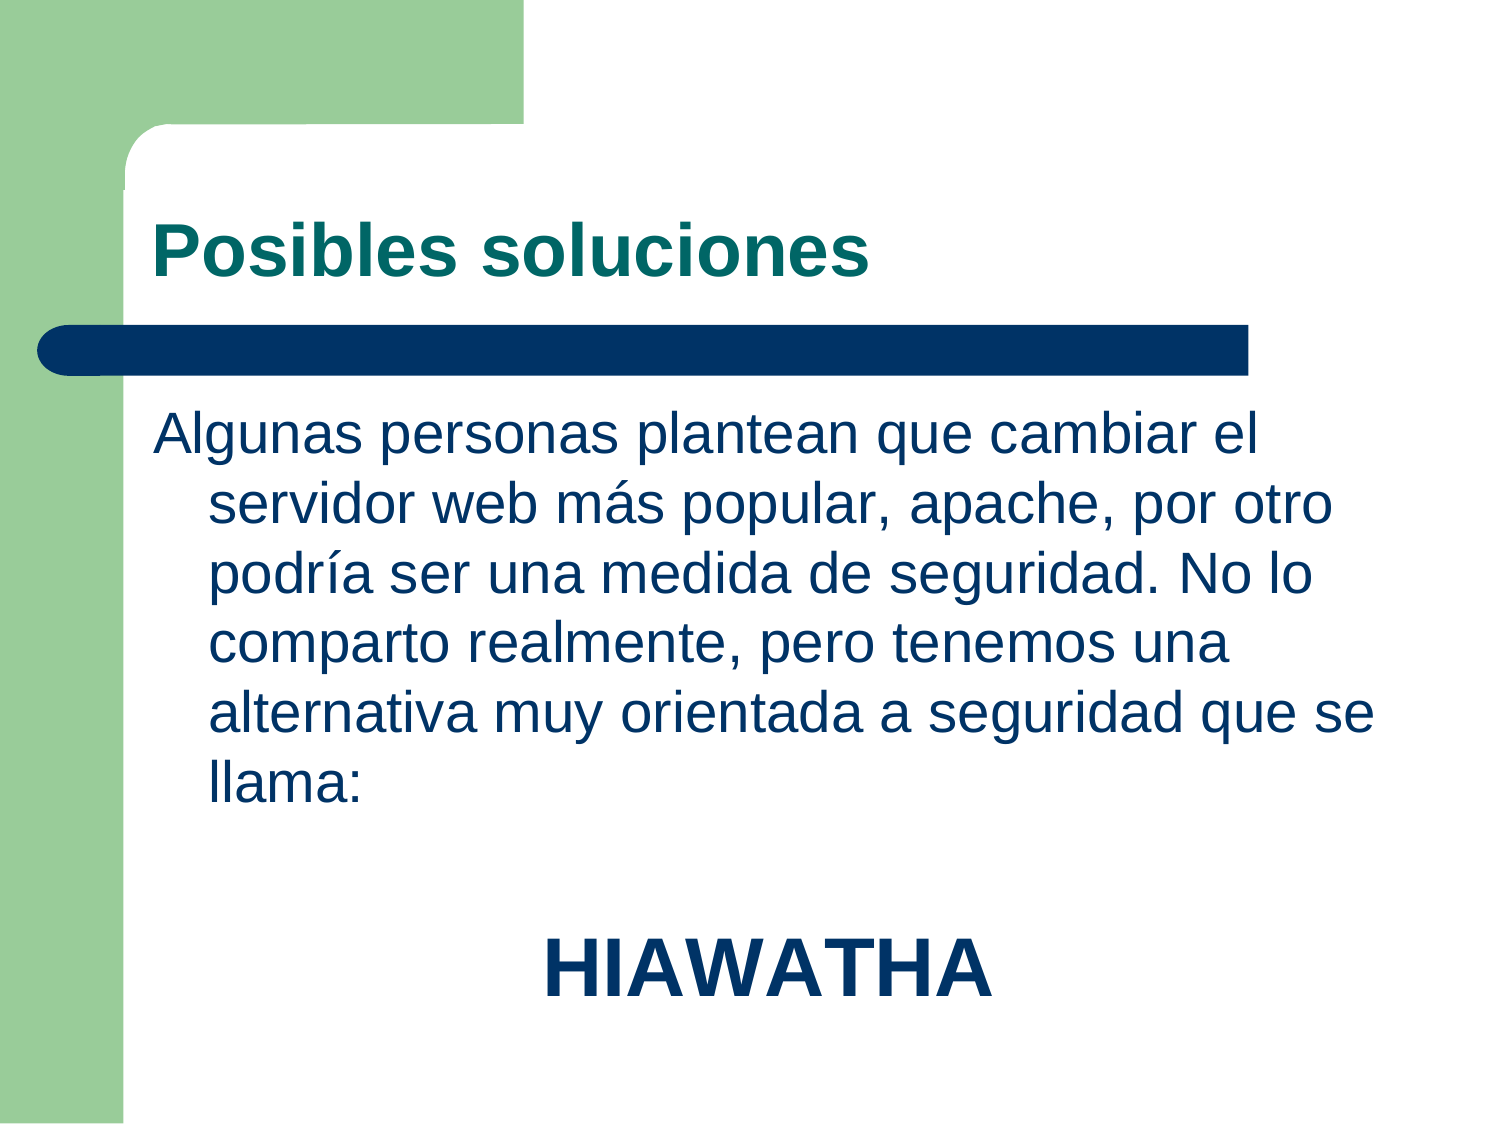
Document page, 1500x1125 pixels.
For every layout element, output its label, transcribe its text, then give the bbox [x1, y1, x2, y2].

title Posibles soluciones [136, 136, 1413, 300]
list Algunas personas plantean que cambiar el servidor web más popular, apache, por otro podría ser una medida de seguridad. No lo comparto realmente, pero tenemos una alternativa muy orientada a seguridad que se llama: HIAWATHA [137, 387, 1399, 1125]
